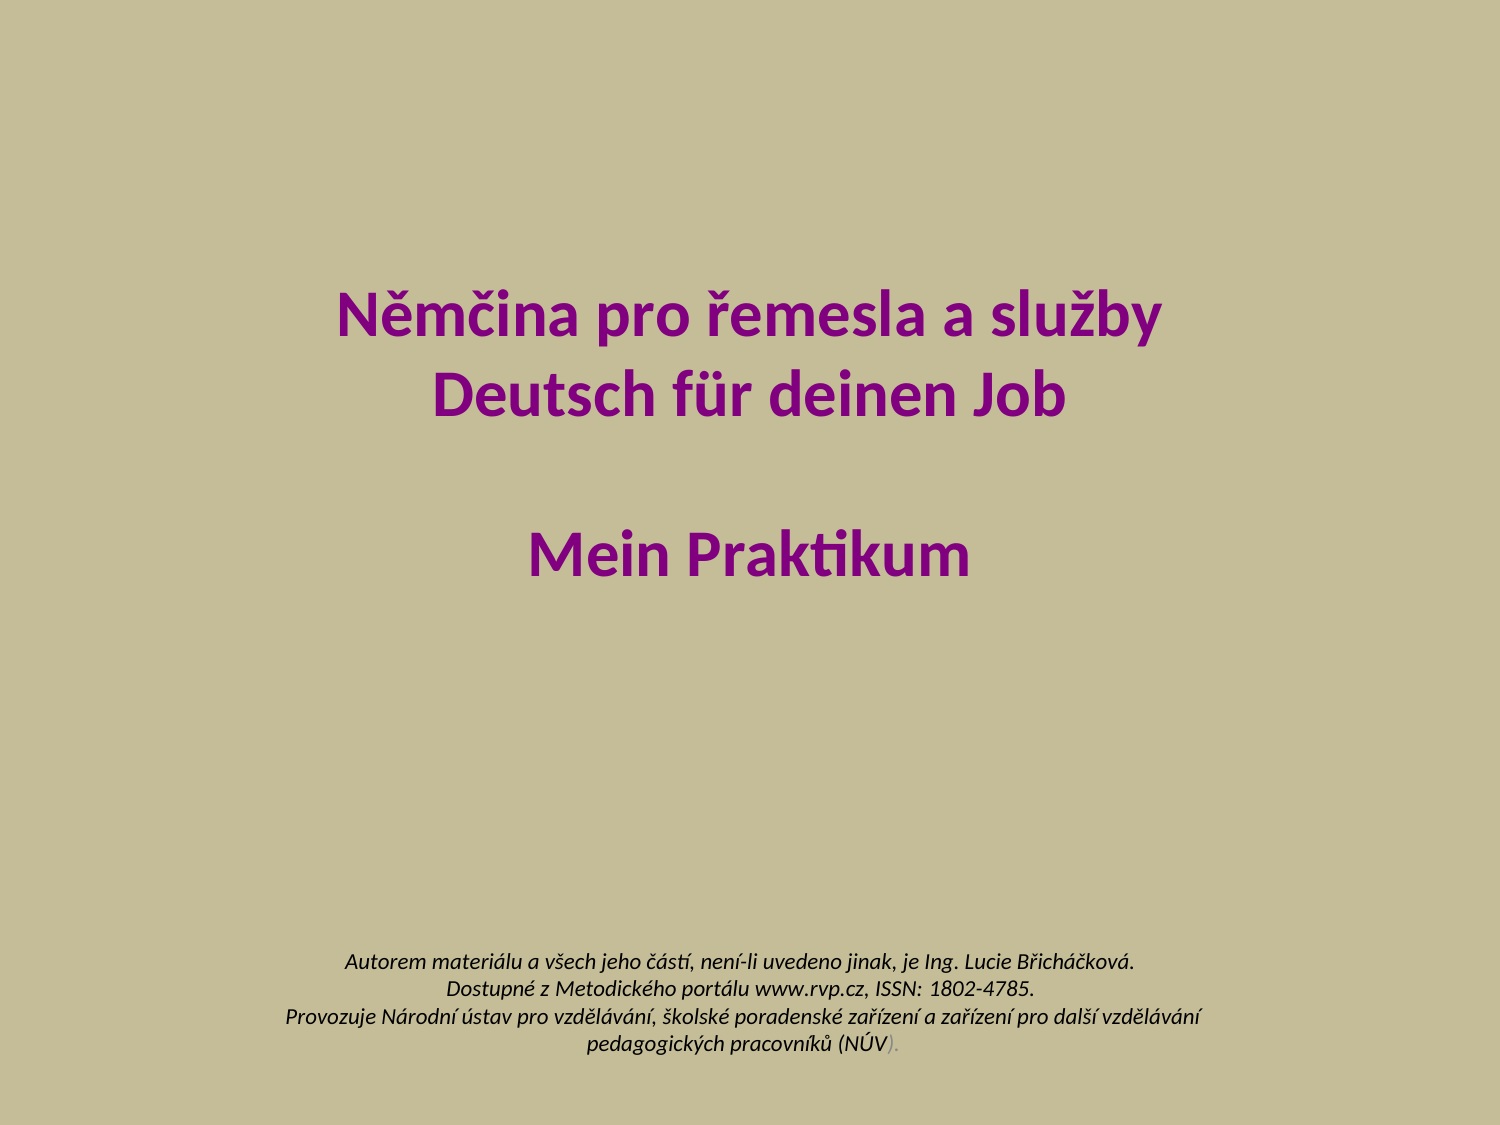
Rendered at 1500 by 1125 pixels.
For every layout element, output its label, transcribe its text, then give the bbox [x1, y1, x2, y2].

text_box Autorem materiálu a všech jeho částí, není-li uvedeno jinak, je Ing. Lucie Břicháčková. Dostupné z Metodického portálu www.rvp.cz, ISSN: 1802-4785. Provozuje Národní ústav pro vzdělávání, školské poradenské zařízení a zařízení pro další vzdělávání pedagogických pracovníků (NÚV). [218, 739, 1269, 1097]
title Němčina pro řemesla a služby Deutsch für deinen Job Mein Praktikum [112, 262, 1388, 678]
